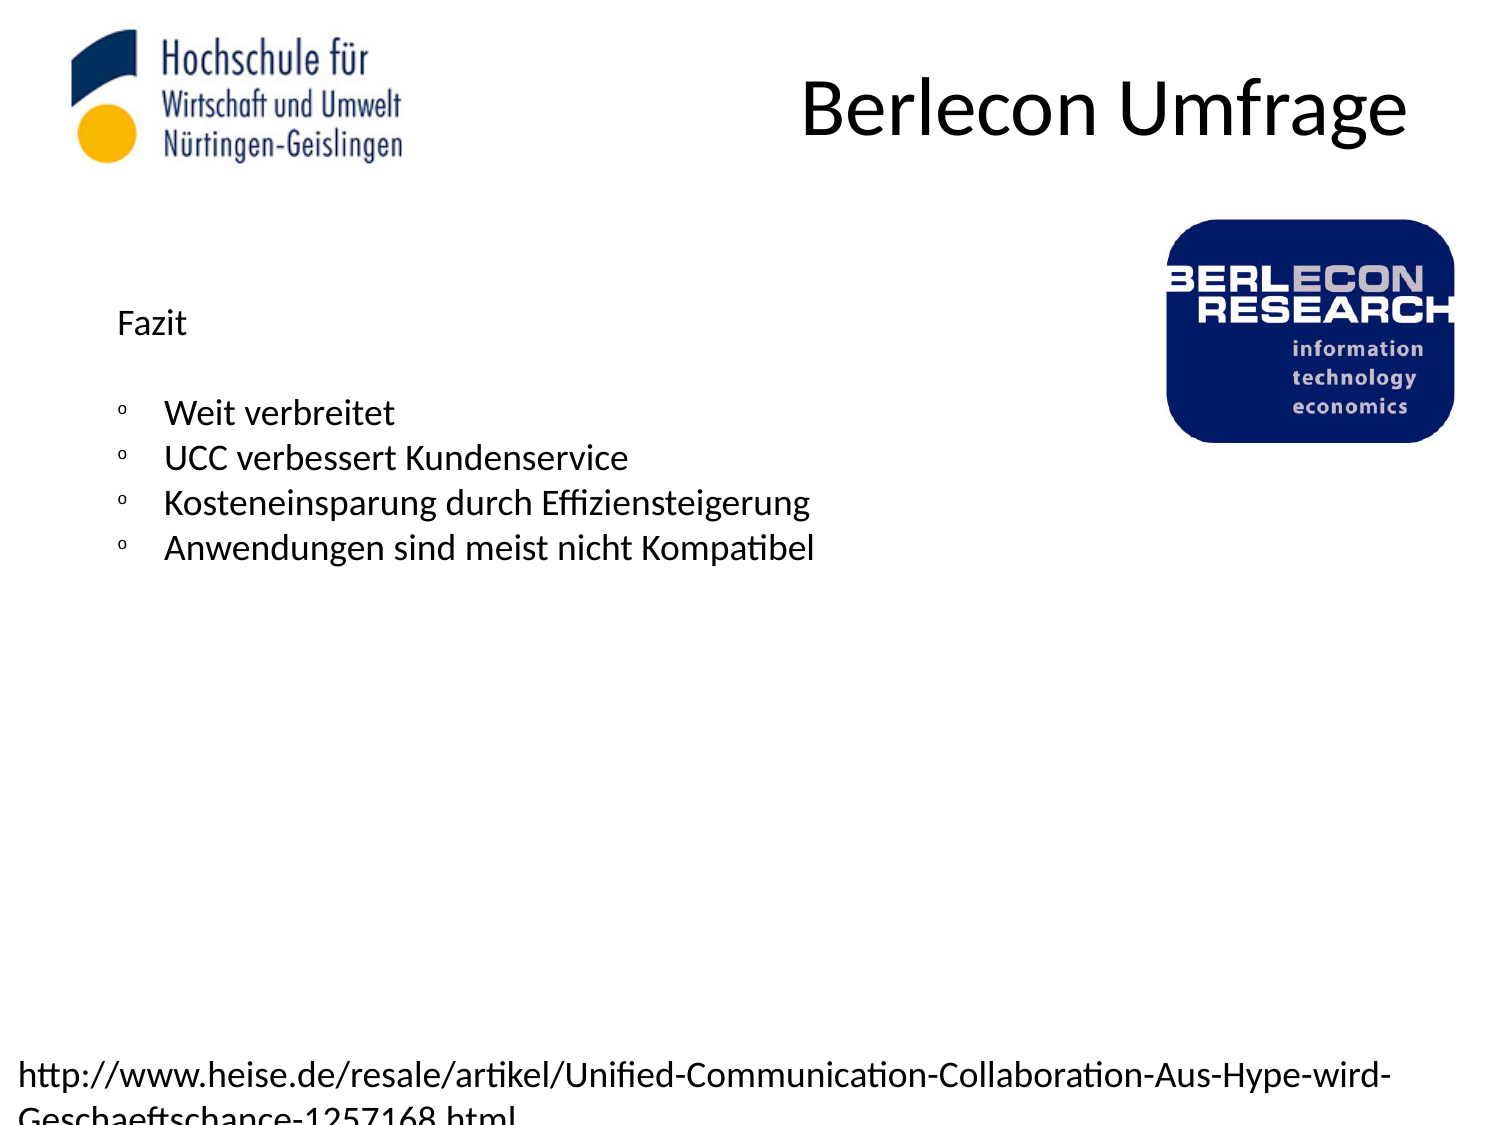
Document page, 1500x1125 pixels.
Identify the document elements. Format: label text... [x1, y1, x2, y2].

picture [3, 19, 472, 176]
text_box Fazit Weit verbreitet UCC verbessert Kundenservice Kosteneinsparung durch Effiziensteigerung Anwendungen sind meist nicht Kompatibel [102, 290, 831, 711]
footer http://www.heise.de/resale/artikel/Unified-Communication-Collaboration-Aus-Hype-wird-Geschaeftschance-1257168.html [3, 1042, 1500, 1103]
picture [1164, 219, 1455, 443]
title Berlecon Umfrage [75, 45, 1425, 233]
